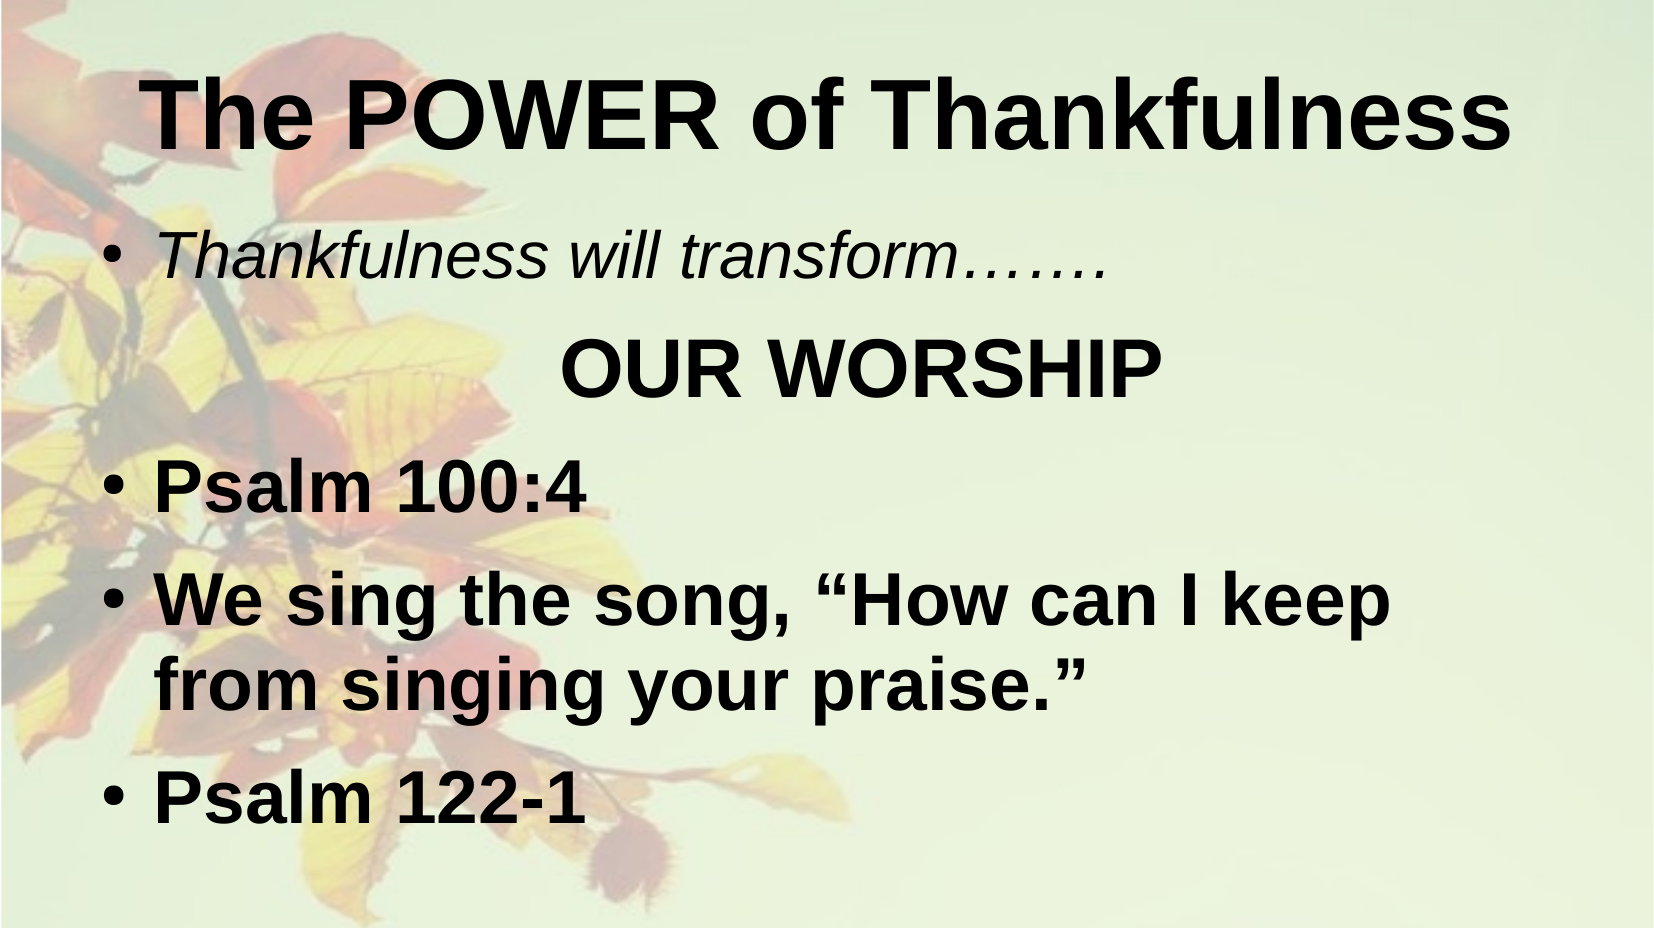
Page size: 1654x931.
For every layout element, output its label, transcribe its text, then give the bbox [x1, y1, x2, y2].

picture [1, 0, 1654, 928]
title The POWER of Thankfulness [82, 37, 1571, 193]
list Thankfulness will transform……. OUR WORSHIP Psalm 100:4 We sing the song, “How can I keep from singing your praise.” Psalm 122-1 [82, 217, 1571, 916]
